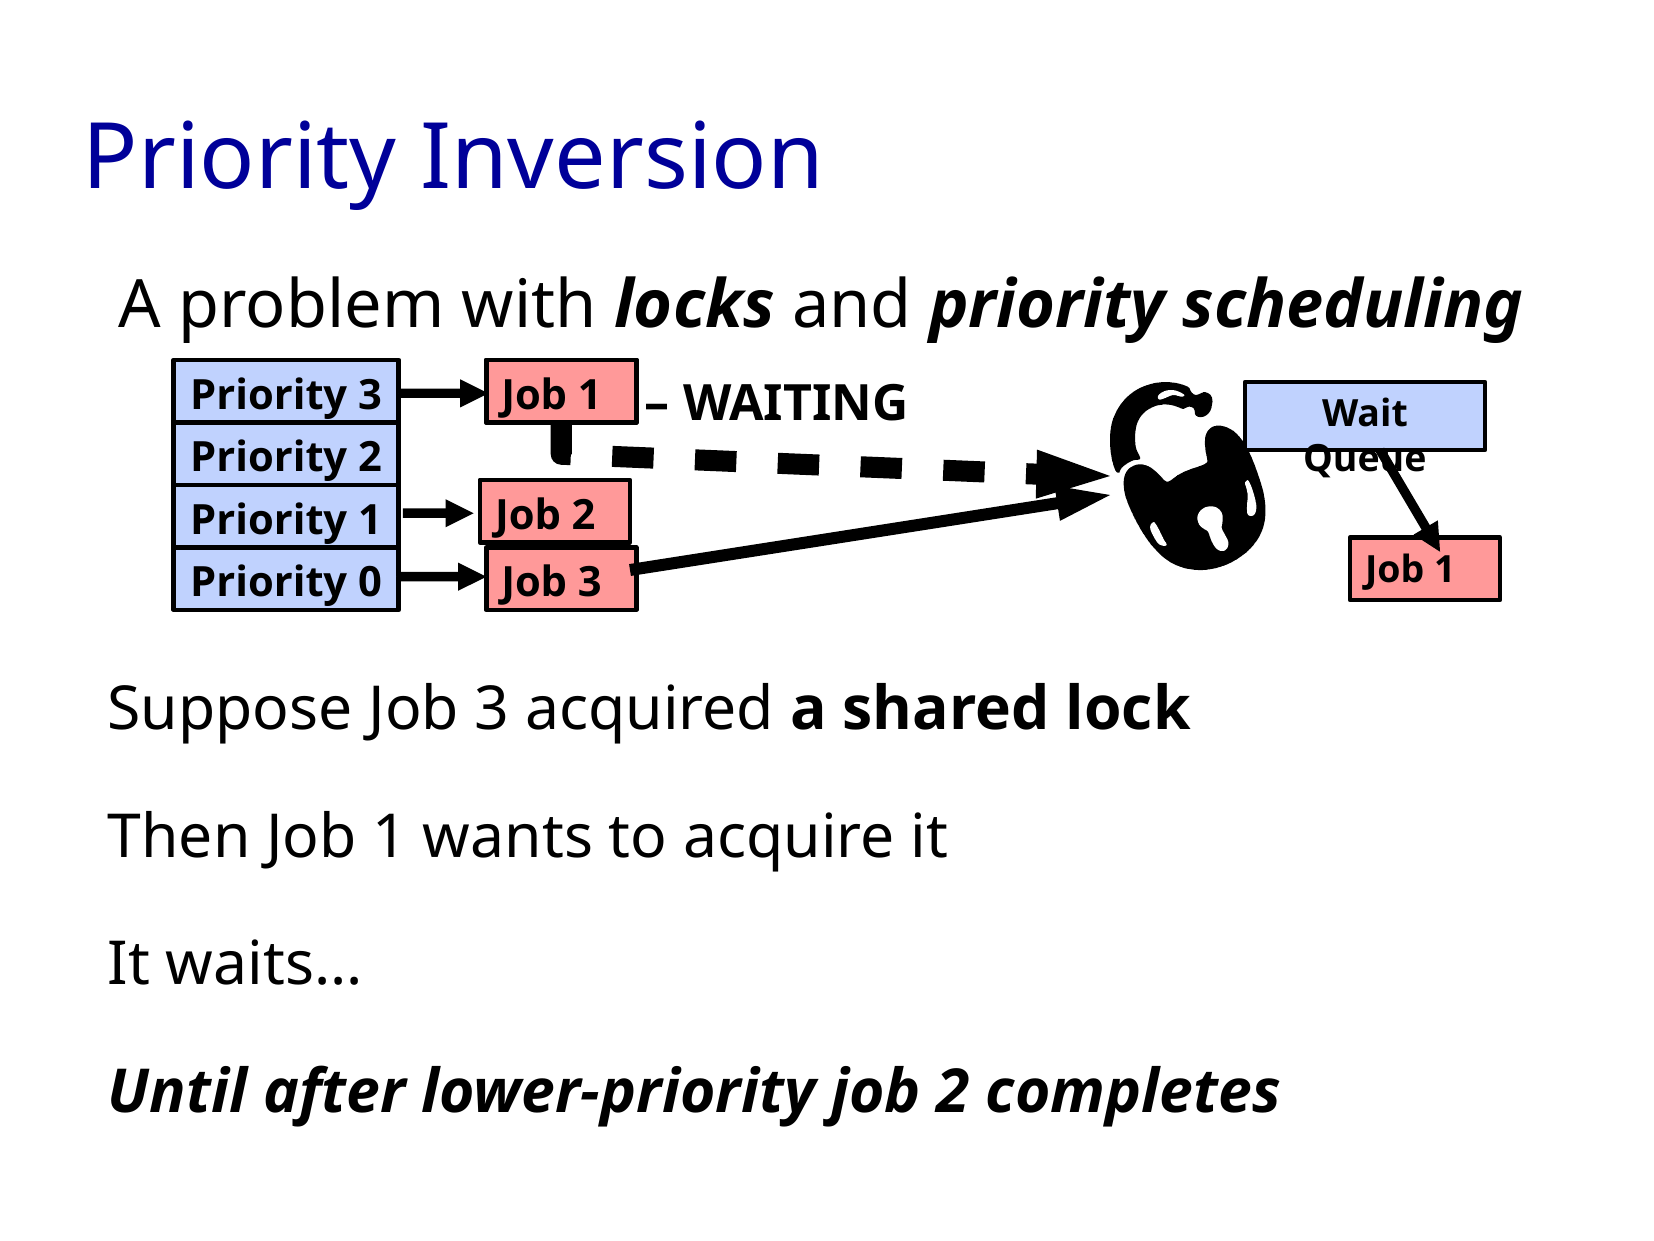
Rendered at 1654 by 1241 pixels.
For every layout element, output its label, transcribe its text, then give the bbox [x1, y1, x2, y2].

text_box Job 2 [479, 479, 630, 543]
text_box Wait Queue [1245, 381, 1486, 450]
text_box Job 3 [486, 547, 637, 610]
title Priority Inversion [82, 49, 1571, 256]
text_box Priority 1 [173, 484, 399, 547]
text_box Priority 3 [173, 359, 399, 422]
picture [1110, 382, 1266, 571]
text_box [1380, 450, 1441, 552]
text_box – WAITING [487, 360, 936, 430]
text_box Priority 2 [173, 422, 399, 484]
text_box Job 1 [1349, 537, 1500, 600]
text_box Priority 0 [173, 547, 399, 610]
list A problem with locks and priority scheduling [82, 256, 1594, 398]
list Suppose Job 3 acquired a shared lock Then Job 1 wants to acquire it It waits... Until after lower-priority job 2 completes [75, 669, 1586, 1126]
